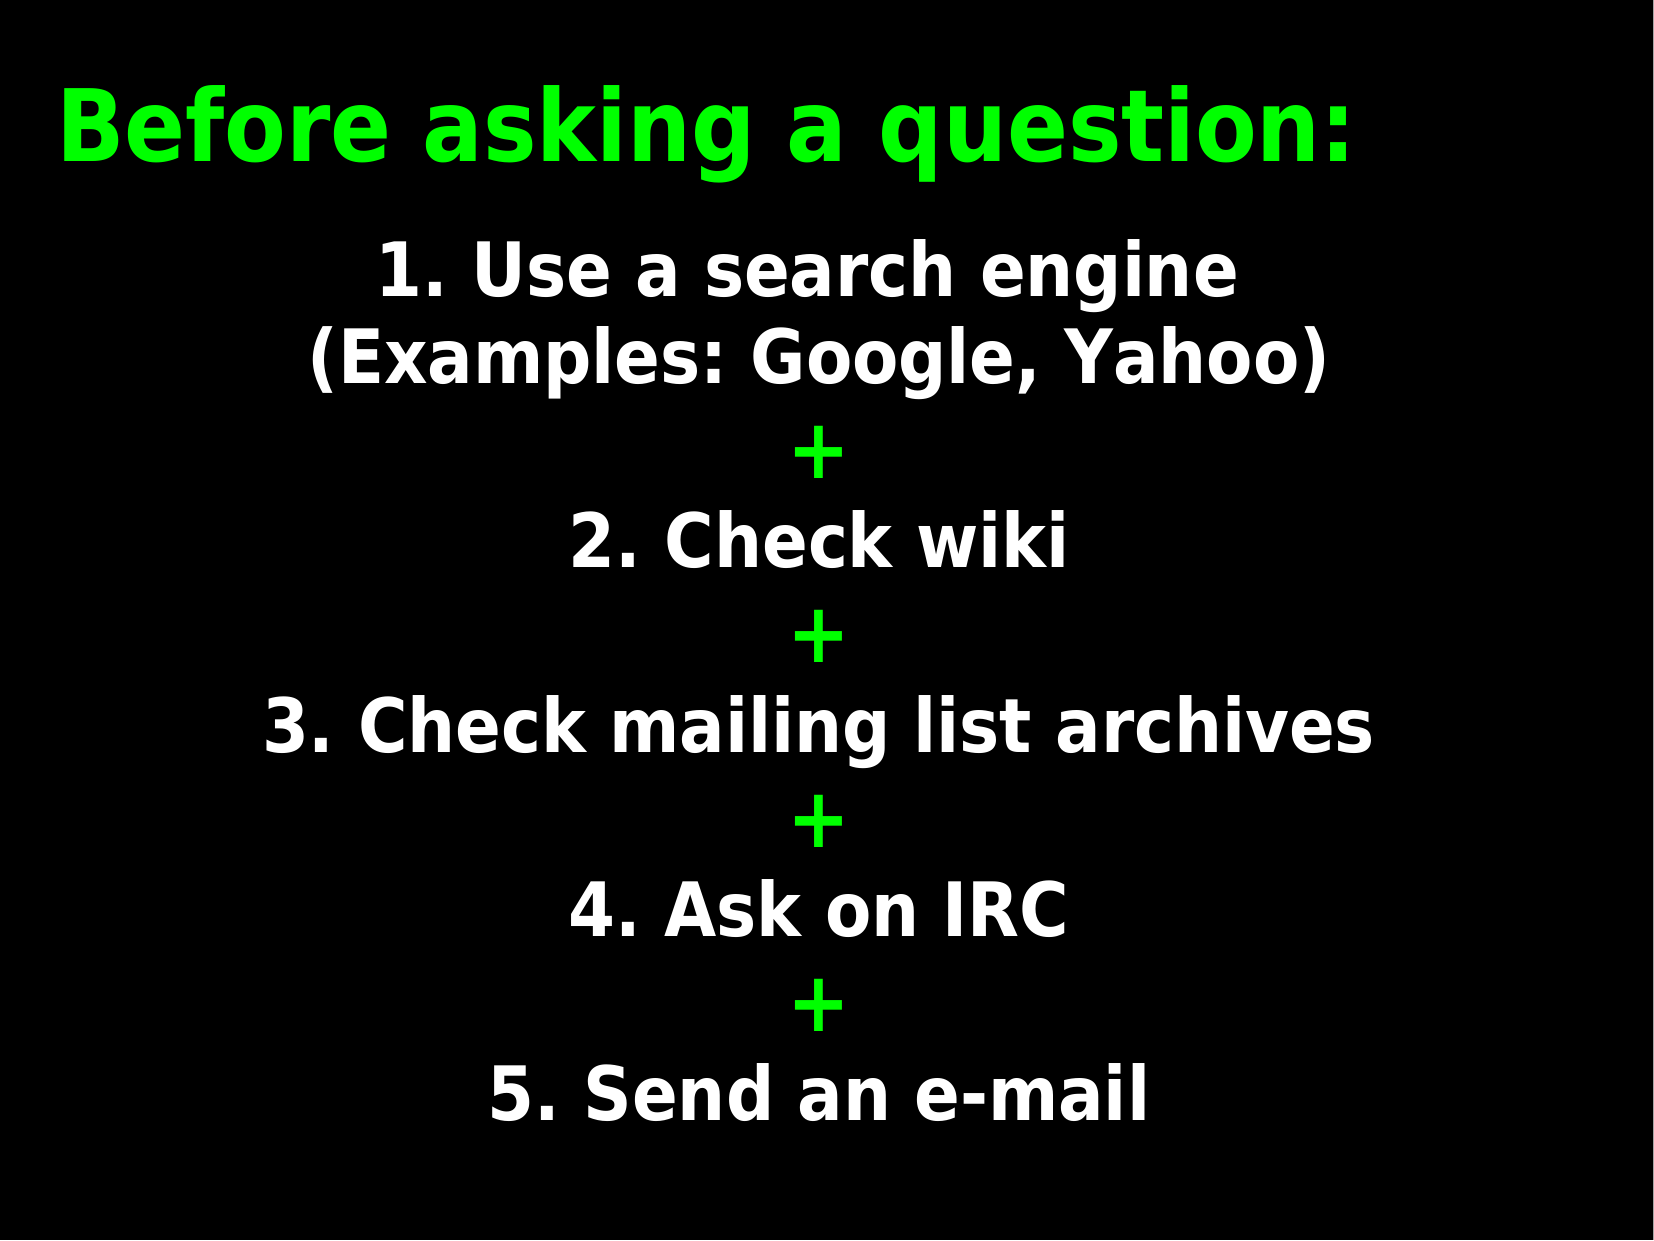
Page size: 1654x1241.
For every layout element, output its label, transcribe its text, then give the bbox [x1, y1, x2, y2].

text_box Before asking a question: [41, 61, 1579, 193]
text_box 1. Use a search engine (Examples: Google, Yahoo) + 2. Check wiki + 3. Check mailing list archives + 4. Ask on IRC + 5. Send an e-mail [31, 219, 1607, 1149]
